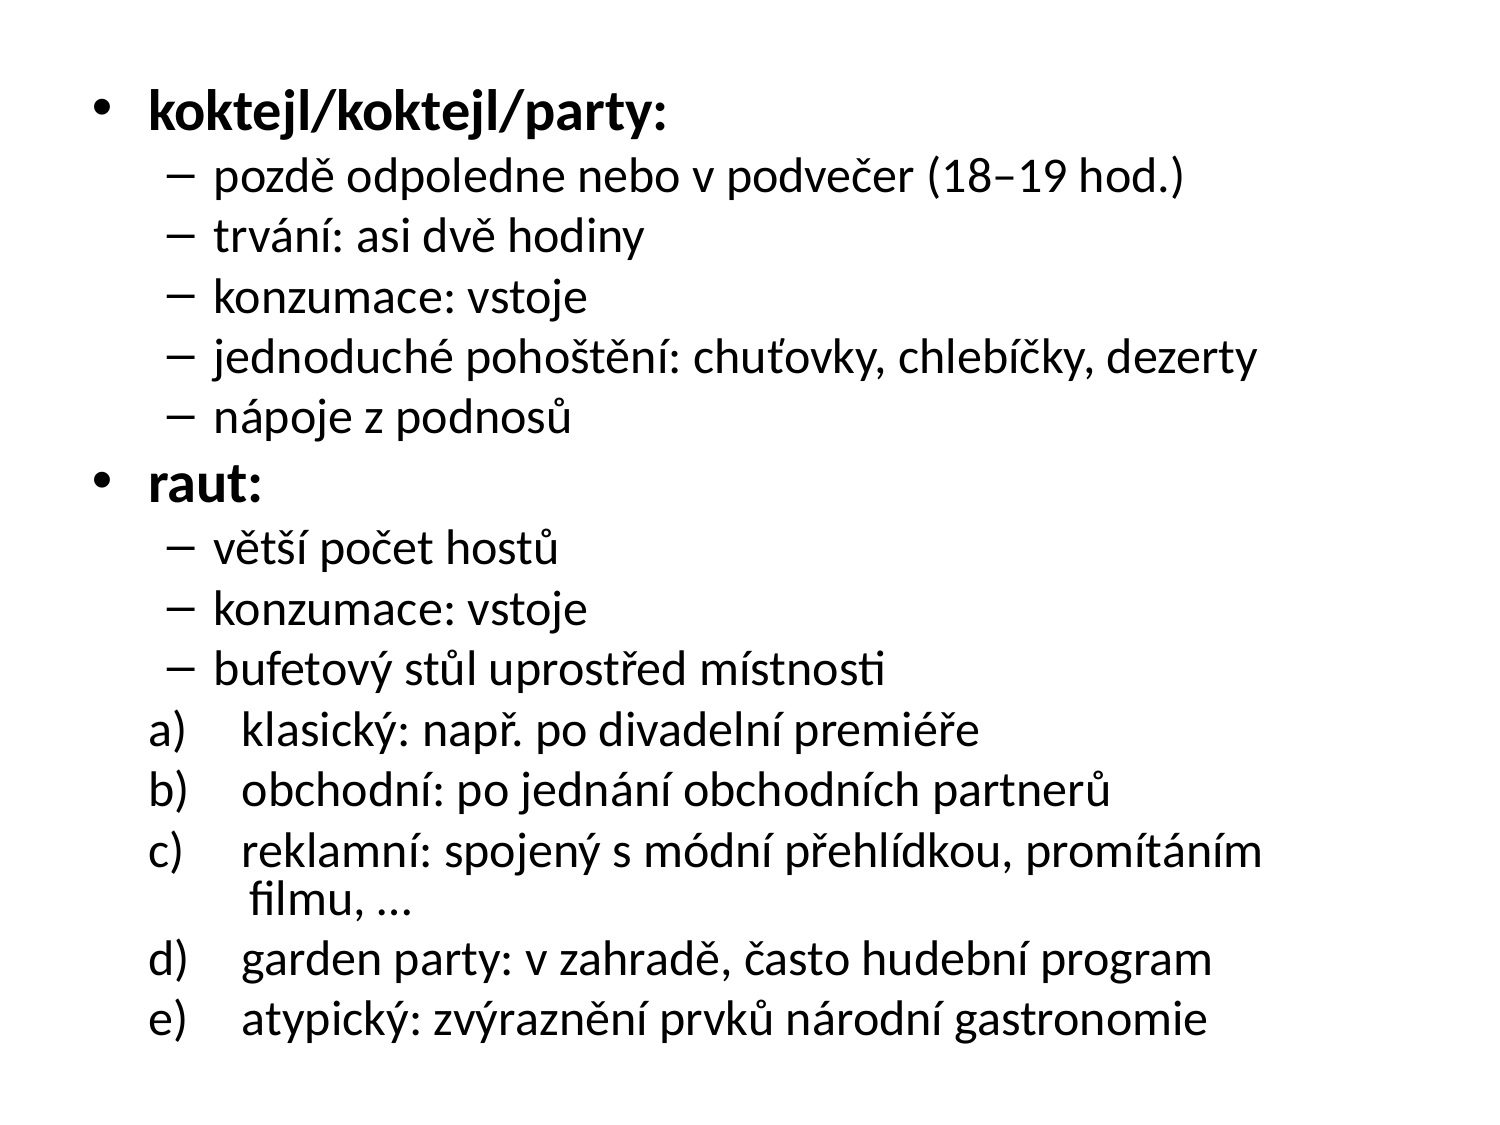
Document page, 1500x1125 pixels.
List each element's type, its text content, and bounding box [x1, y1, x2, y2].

list koktejl/koktejl/party: pozdě odpoledne nebo v podvečer (18–19 hod.) trvání: asi dvě hodiny konzumace: vstoje jednoduché pohoštění: chuťovky, chlebíčky, dezerty nápoje z podnosů raut: větší počet hostů konzumace: vstoje bufetový stůl uprostřed místnosti a) klasický: např. po divadelní premiéře b) obchodní: po jednání obchodních partnerů c) reklamní: spojený s módní přehlídkou, promítáním filmu, … d) garden party: v zahradě, často hudební program e) atypický: zvýraznění prvků národní gastronomie [76, 78, 1427, 1125]
